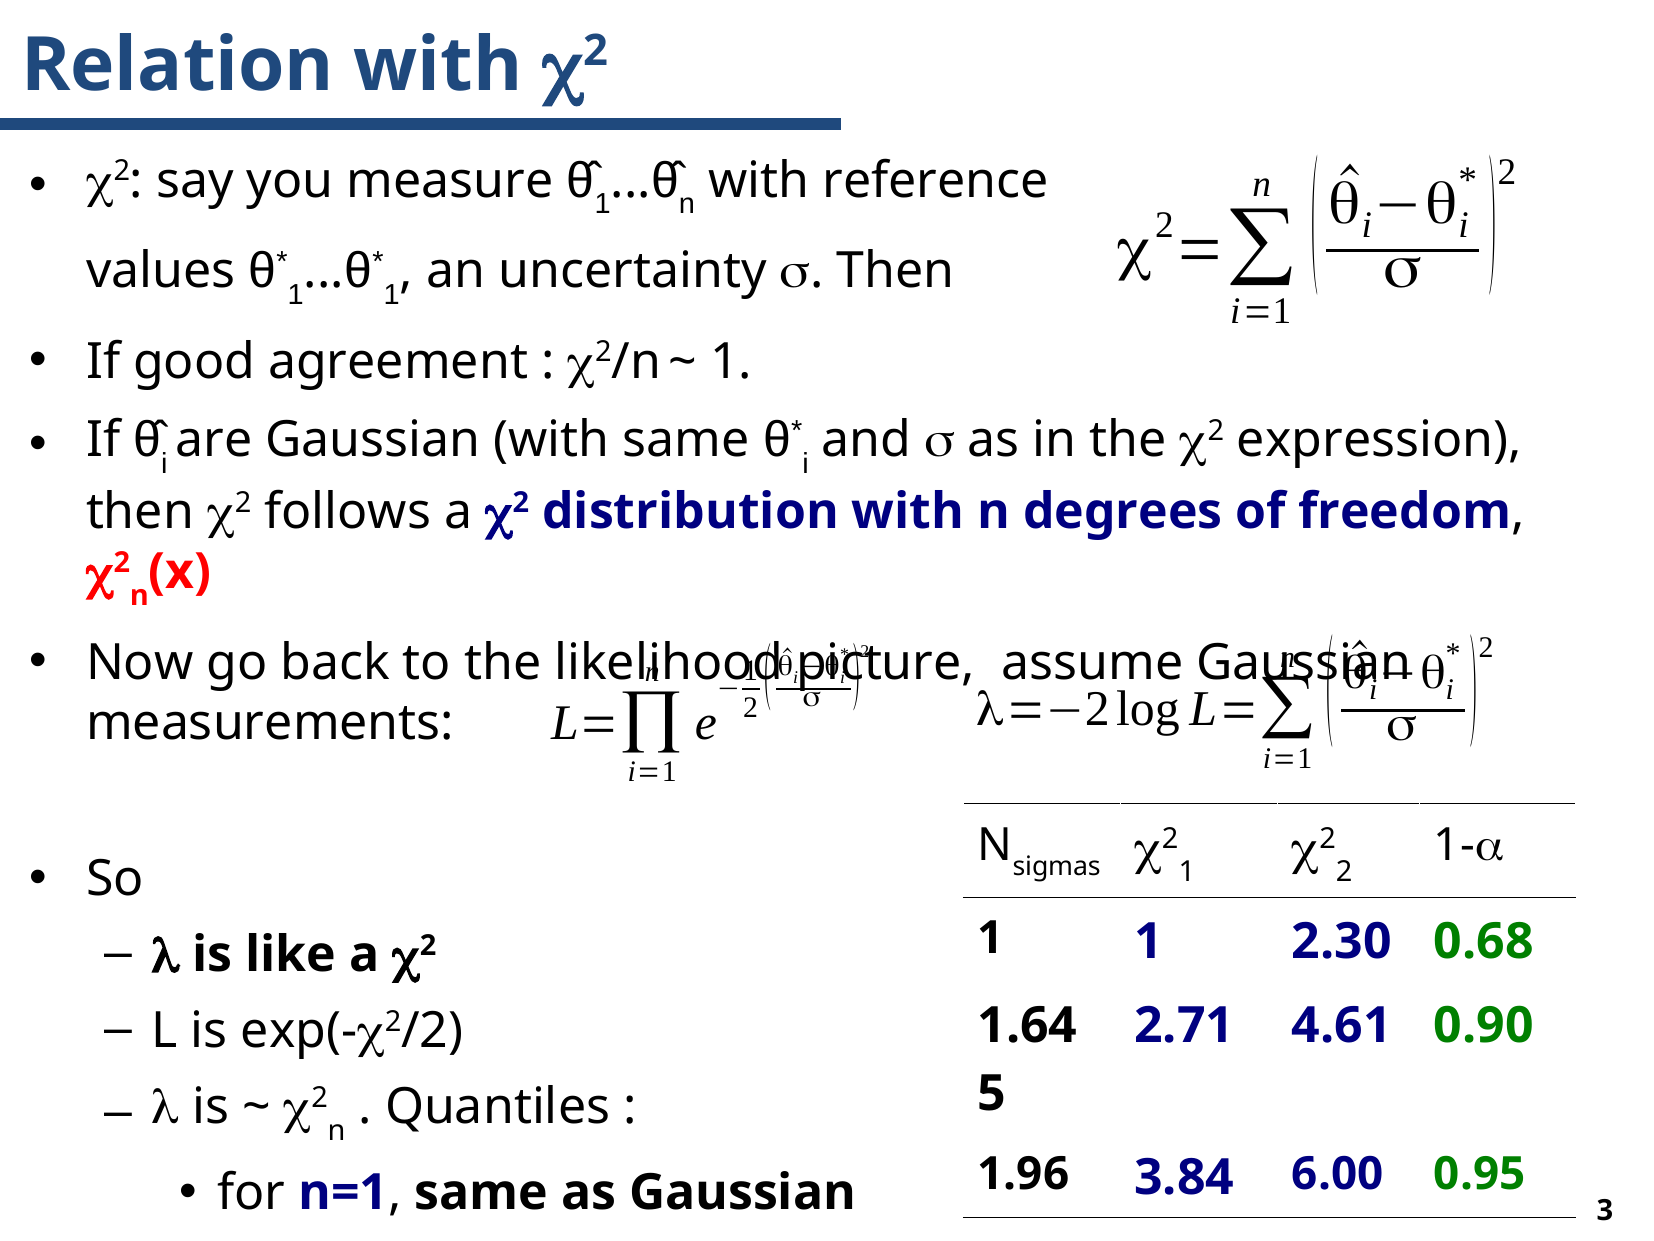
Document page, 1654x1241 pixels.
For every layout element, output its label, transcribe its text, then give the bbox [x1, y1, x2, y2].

title Relation with c2 [6, 7, 1606, 113]
chart [969, 631, 1500, 776]
table_header c21 [1121, 804, 1277, 897]
table_cell 1 [1121, 898, 1277, 981]
table_cell 1.96 [964, 1134, 1120, 1217]
table_cell 0.90 [1420, 982, 1575, 1133]
table_cell 0.68 [1420, 898, 1575, 981]
list c2: say you measure θ̂1...θ̂n with reference values θ*1...θ*1, an uncertainty s. Then If good agreement : c2/n ~ 1. If θ̂i are Gaussian (with same θ*i and s as in the c2 expression), then c2 follows a c2 distribution with n degrees of freedom, c2n(x) Now go back to the likelihood picture, assume Gaussian measurements: So l is like a c2 L is exp(-c2/2) l is ~ c2n . Quantiles : for n=1, same as Gaussian For n>1, look up the values... [15, 139, 1642, 1203]
table_cell 6.00 [1278, 1134, 1419, 1217]
chart [541, 641, 876, 790]
table_cell 1 [964, 898, 1120, 981]
table_cell 0.95 [1420, 1134, 1575, 1217]
chart [1110, 151, 1522, 332]
table_cell 2.30 [1278, 898, 1419, 981]
table_cell 2.71 [1121, 982, 1277, 1133]
table_cell 4.61 [1278, 982, 1419, 1133]
table_header c22 [1278, 804, 1419, 897]
table_header Nsigmas [964, 804, 1120, 897]
table_header 1-a [1420, 804, 1575, 897]
table_cell 3.84 [1121, 1134, 1277, 1217]
table_cell 1.645 [964, 982, 1120, 1133]
